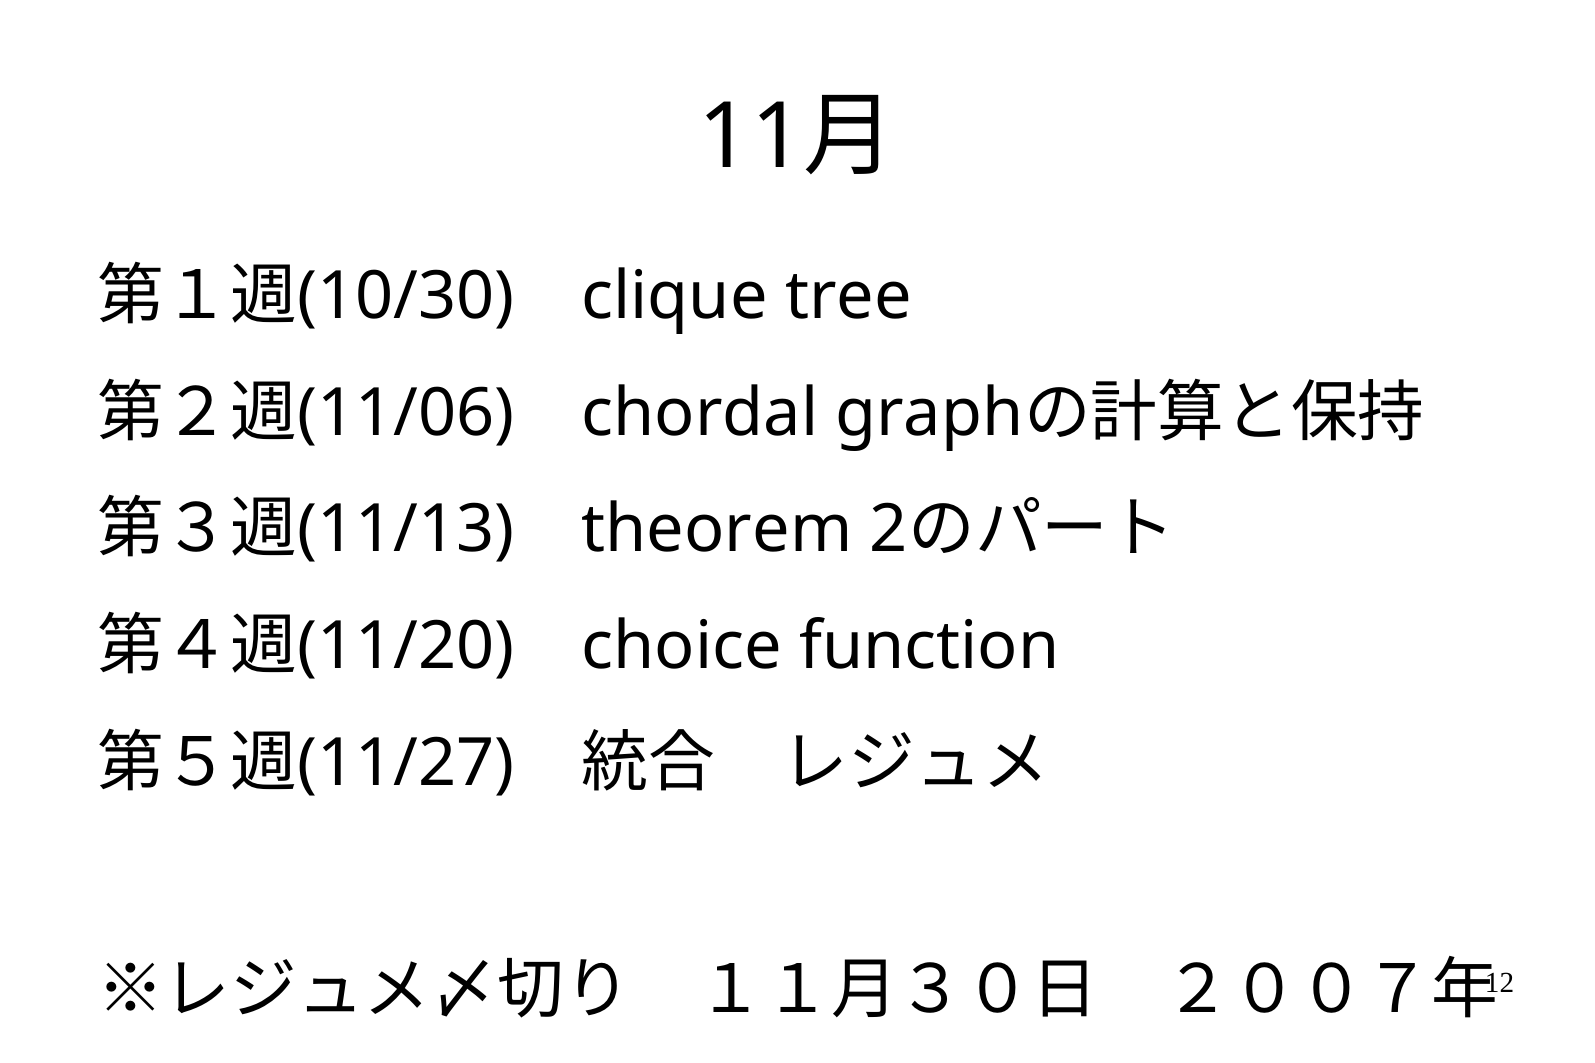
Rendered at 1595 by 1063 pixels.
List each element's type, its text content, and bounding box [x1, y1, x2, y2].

text_box <番号> [1252, 968, 1276, 1008]
text_box <番号> [1143, 968, 1515, 1042]
text_box 11月 [79, 42, 1515, 221]
text_box <番号> [1450, 984, 1465, 997]
text_box <番号> [1319, 968, 1343, 1008]
text_box 第１週(10/30) clique tree 第２週(11/06) chordal graphの計算と保持 第３週(11/13) theorem 2のパート 第４週(11/20) choice function 第５週(11/27) 統合 レジュメ ※レジュメ〆切り １１月３０日 ２００７年 [79, 248, 1536, 951]
